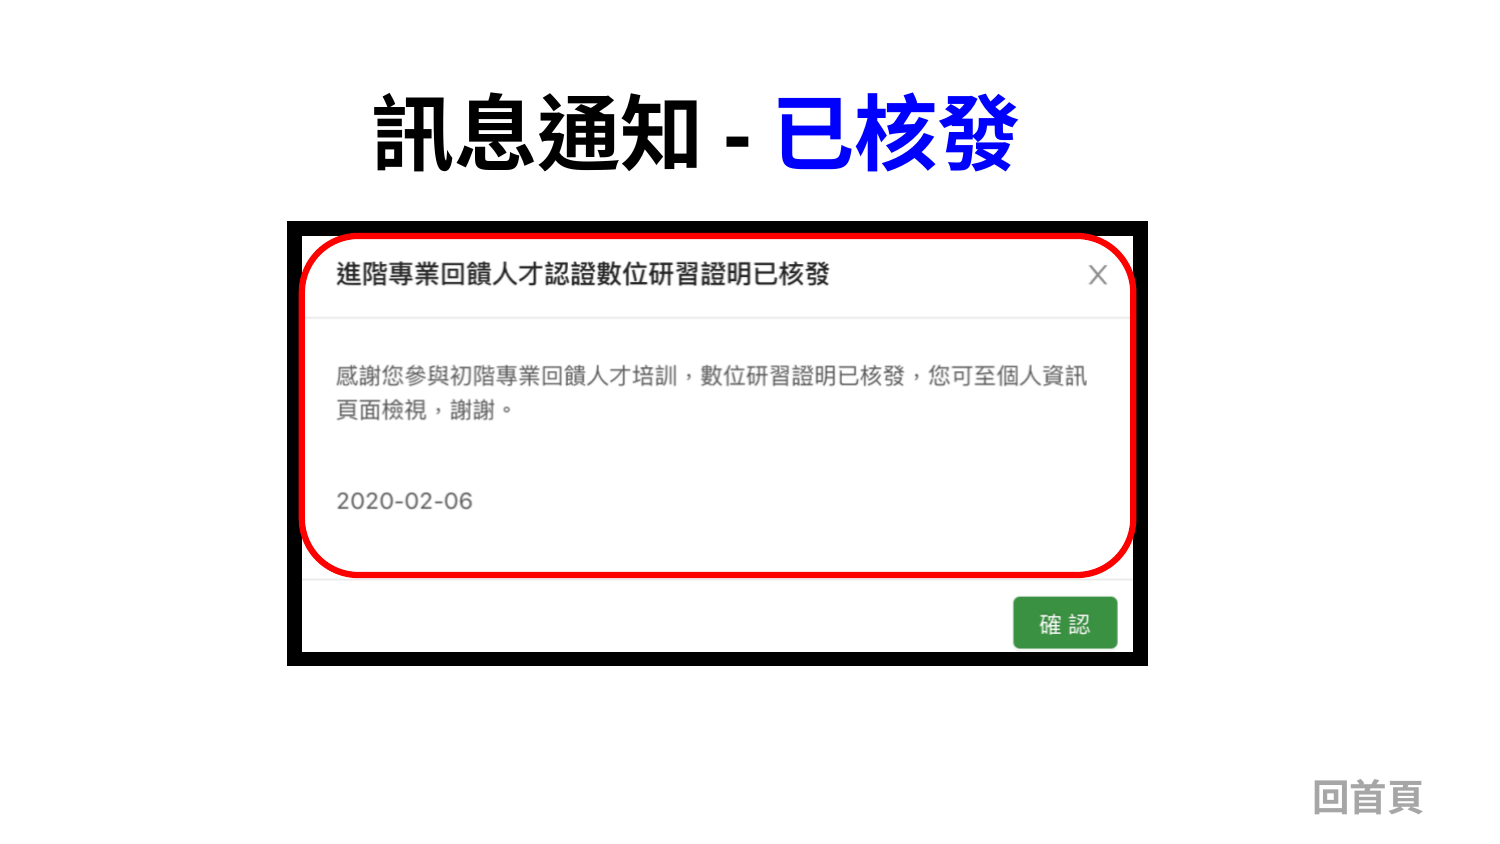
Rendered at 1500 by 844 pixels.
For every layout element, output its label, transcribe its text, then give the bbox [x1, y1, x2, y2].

picture [305, 240, 1130, 571]
picture [301, 539, 1134, 652]
picture [1097, 235, 1134, 272]
picture [301, 235, 339, 272]
title 訊息通知-已核發 [167, 73, 1226, 169]
